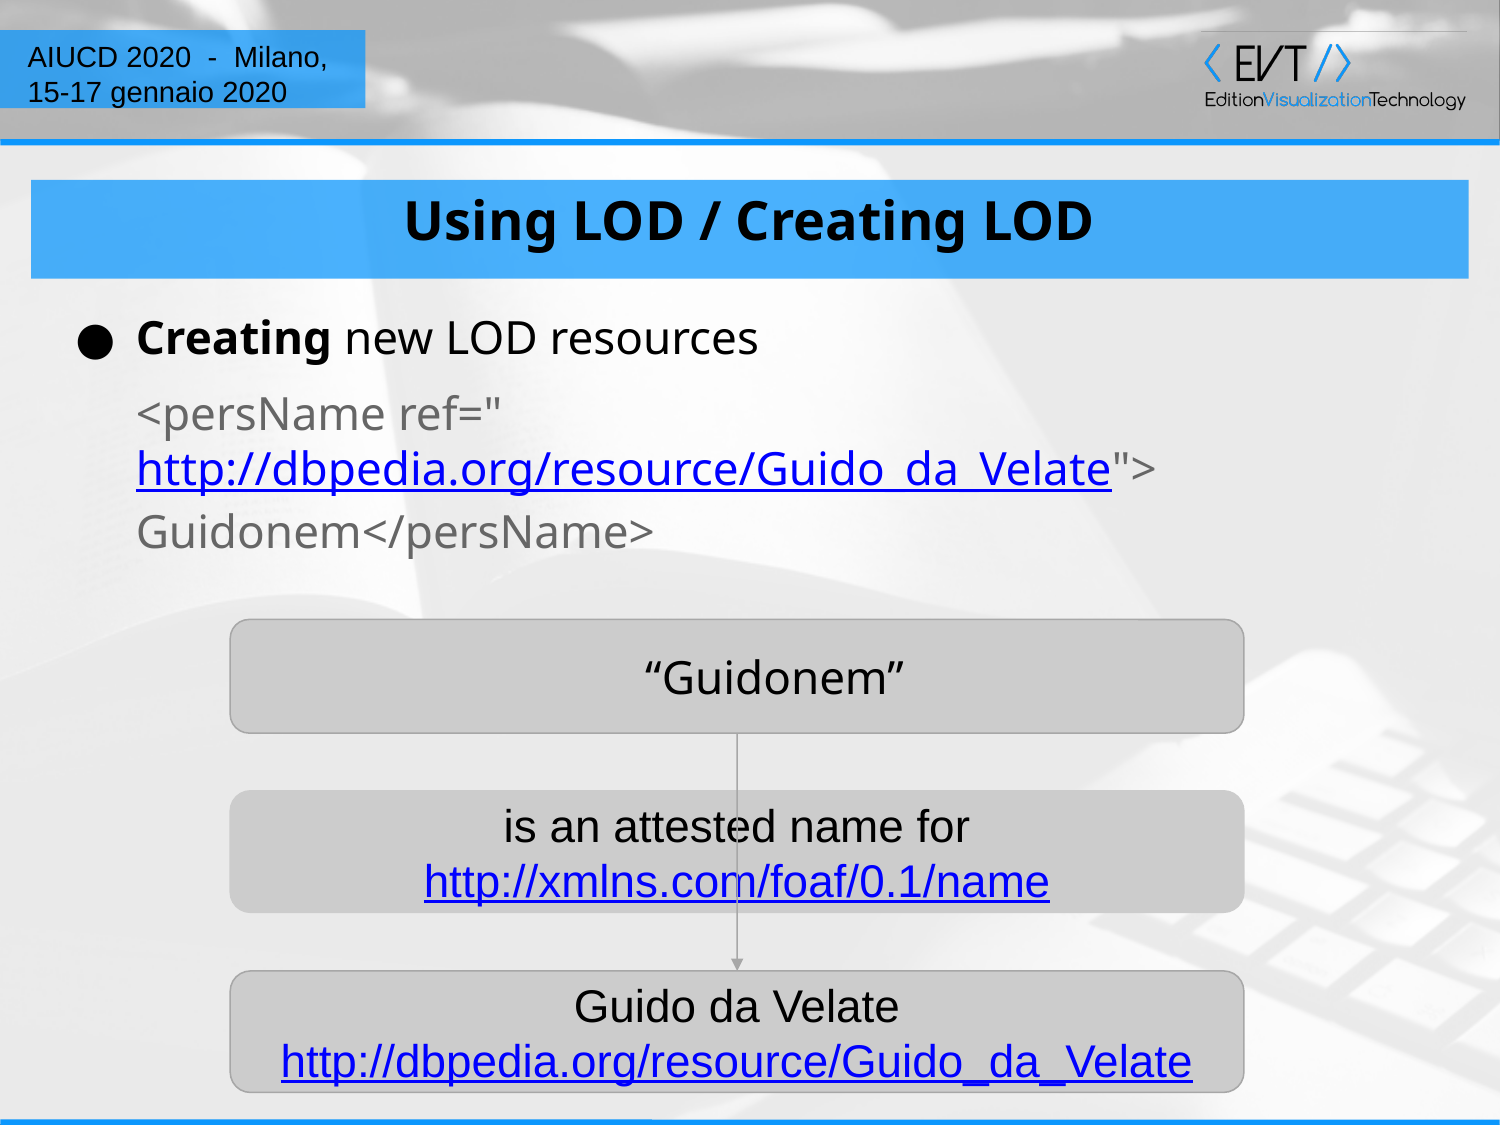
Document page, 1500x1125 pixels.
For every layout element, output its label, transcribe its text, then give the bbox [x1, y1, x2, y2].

text_box refers to www.ancientwisdoms.ac.uk/media/ontology/sawsOntology.owl#refersTo [0, 30, 366, 109]
list Creating new LOD resources <persName ref="http://dbpedia.org/resource/Guido_da_Velate"> Guidonem</persName> [51, 299, 1436, 1115]
title Using LOD / Creating LOD [31, 176, 1469, 276]
picture [1201, 31, 1467, 112]
